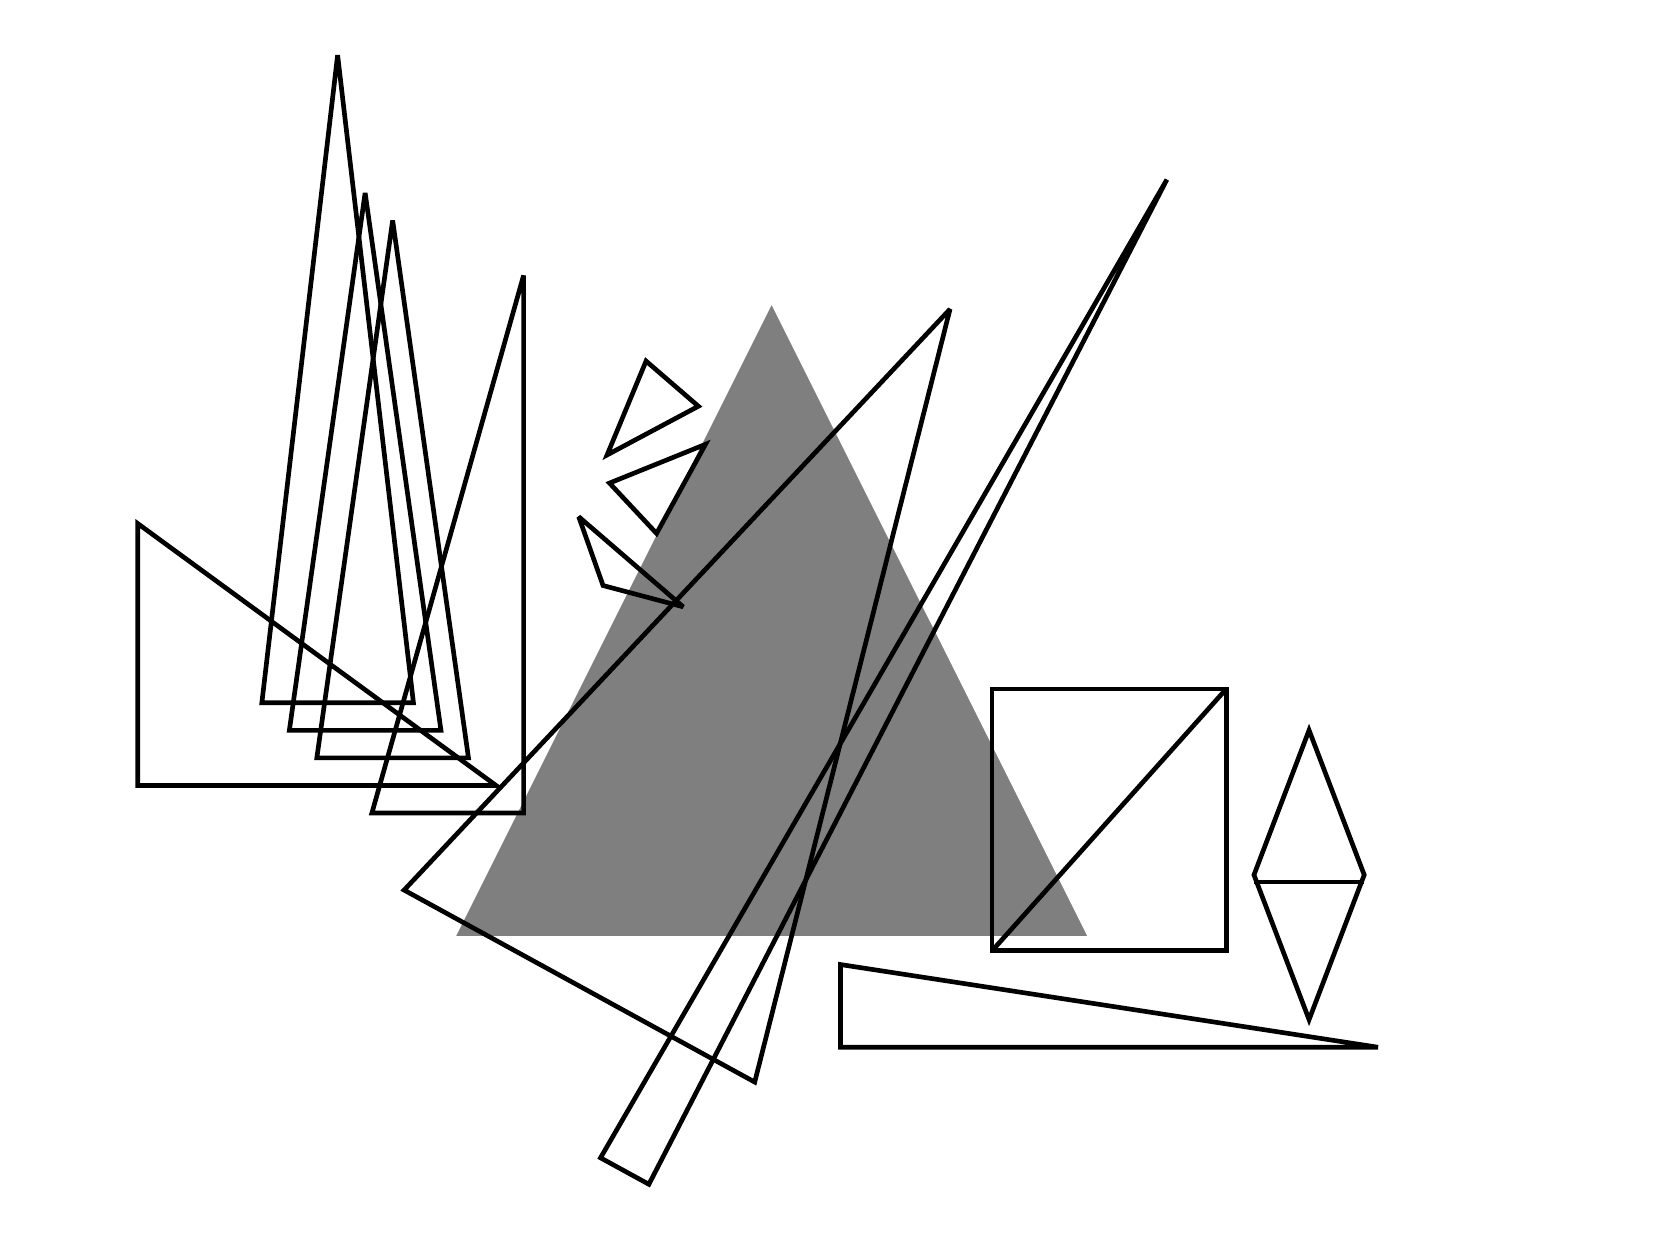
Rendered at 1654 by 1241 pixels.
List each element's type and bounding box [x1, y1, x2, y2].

text_box [732, 767, 831, 937]
text_box [795, 633, 990, 937]
text_box [463, 433, 889, 937]
text_box [690, 450, 699, 465]
text_box [628, 571, 670, 600]
text_box [780, 906, 796, 937]
text_box [566, 595, 667, 713]
text_box [849, 545, 920, 722]
text_box [454, 924, 483, 937]
text_box [994, 747, 1057, 937]
text_box [816, 606, 934, 853]
text_box [1009, 879, 1089, 937]
text_box [640, 303, 835, 596]
